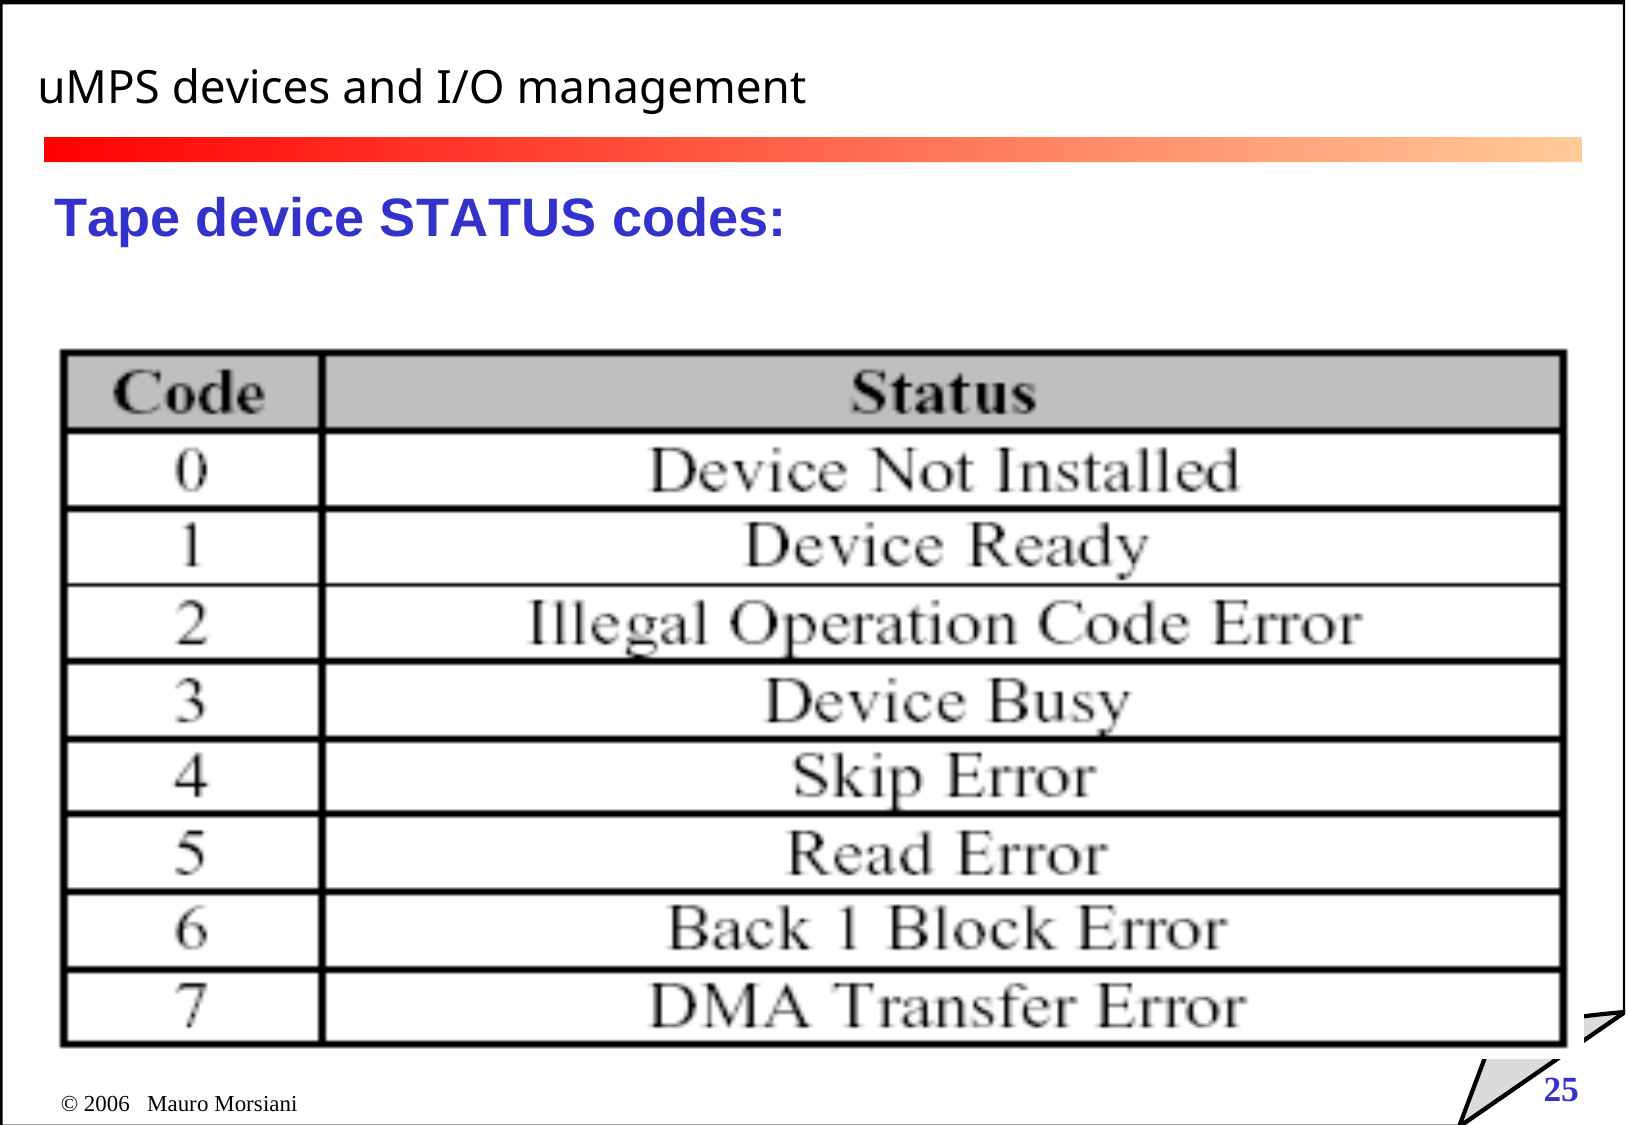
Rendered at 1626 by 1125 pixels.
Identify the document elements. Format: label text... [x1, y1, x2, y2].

title uMPS devices and I/O management [37, 44, 1587, 130]
picture [46, 337, 1584, 1059]
list Tape device STATUS codes: [54, 187, 1557, 595]
